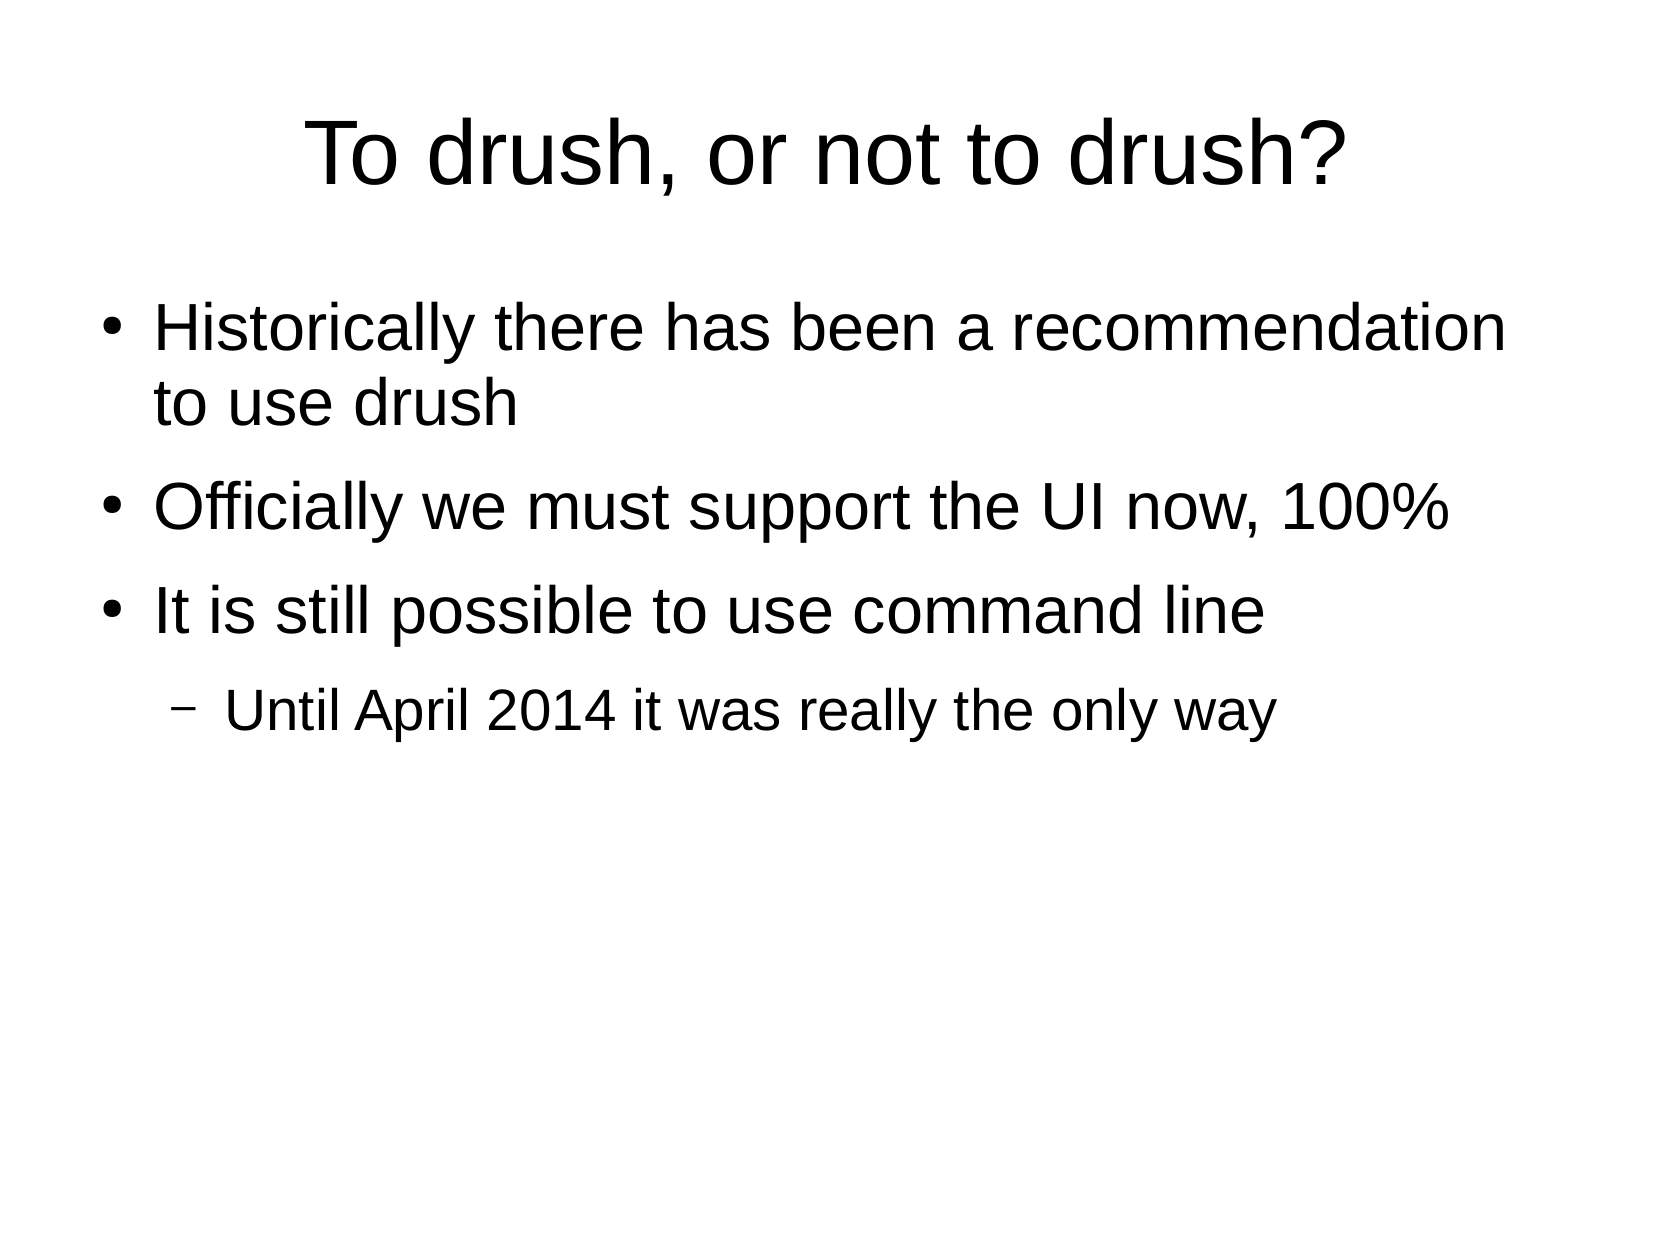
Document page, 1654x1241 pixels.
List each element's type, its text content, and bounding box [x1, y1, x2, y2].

title To drush, or not to drush? [82, 49, 1571, 257]
list Historically there has been a recommendation to use drush Officially we must support the UI now, 100% It is still possible to use command line Until April 2014 it was really the only way [82, 290, 1538, 1010]
